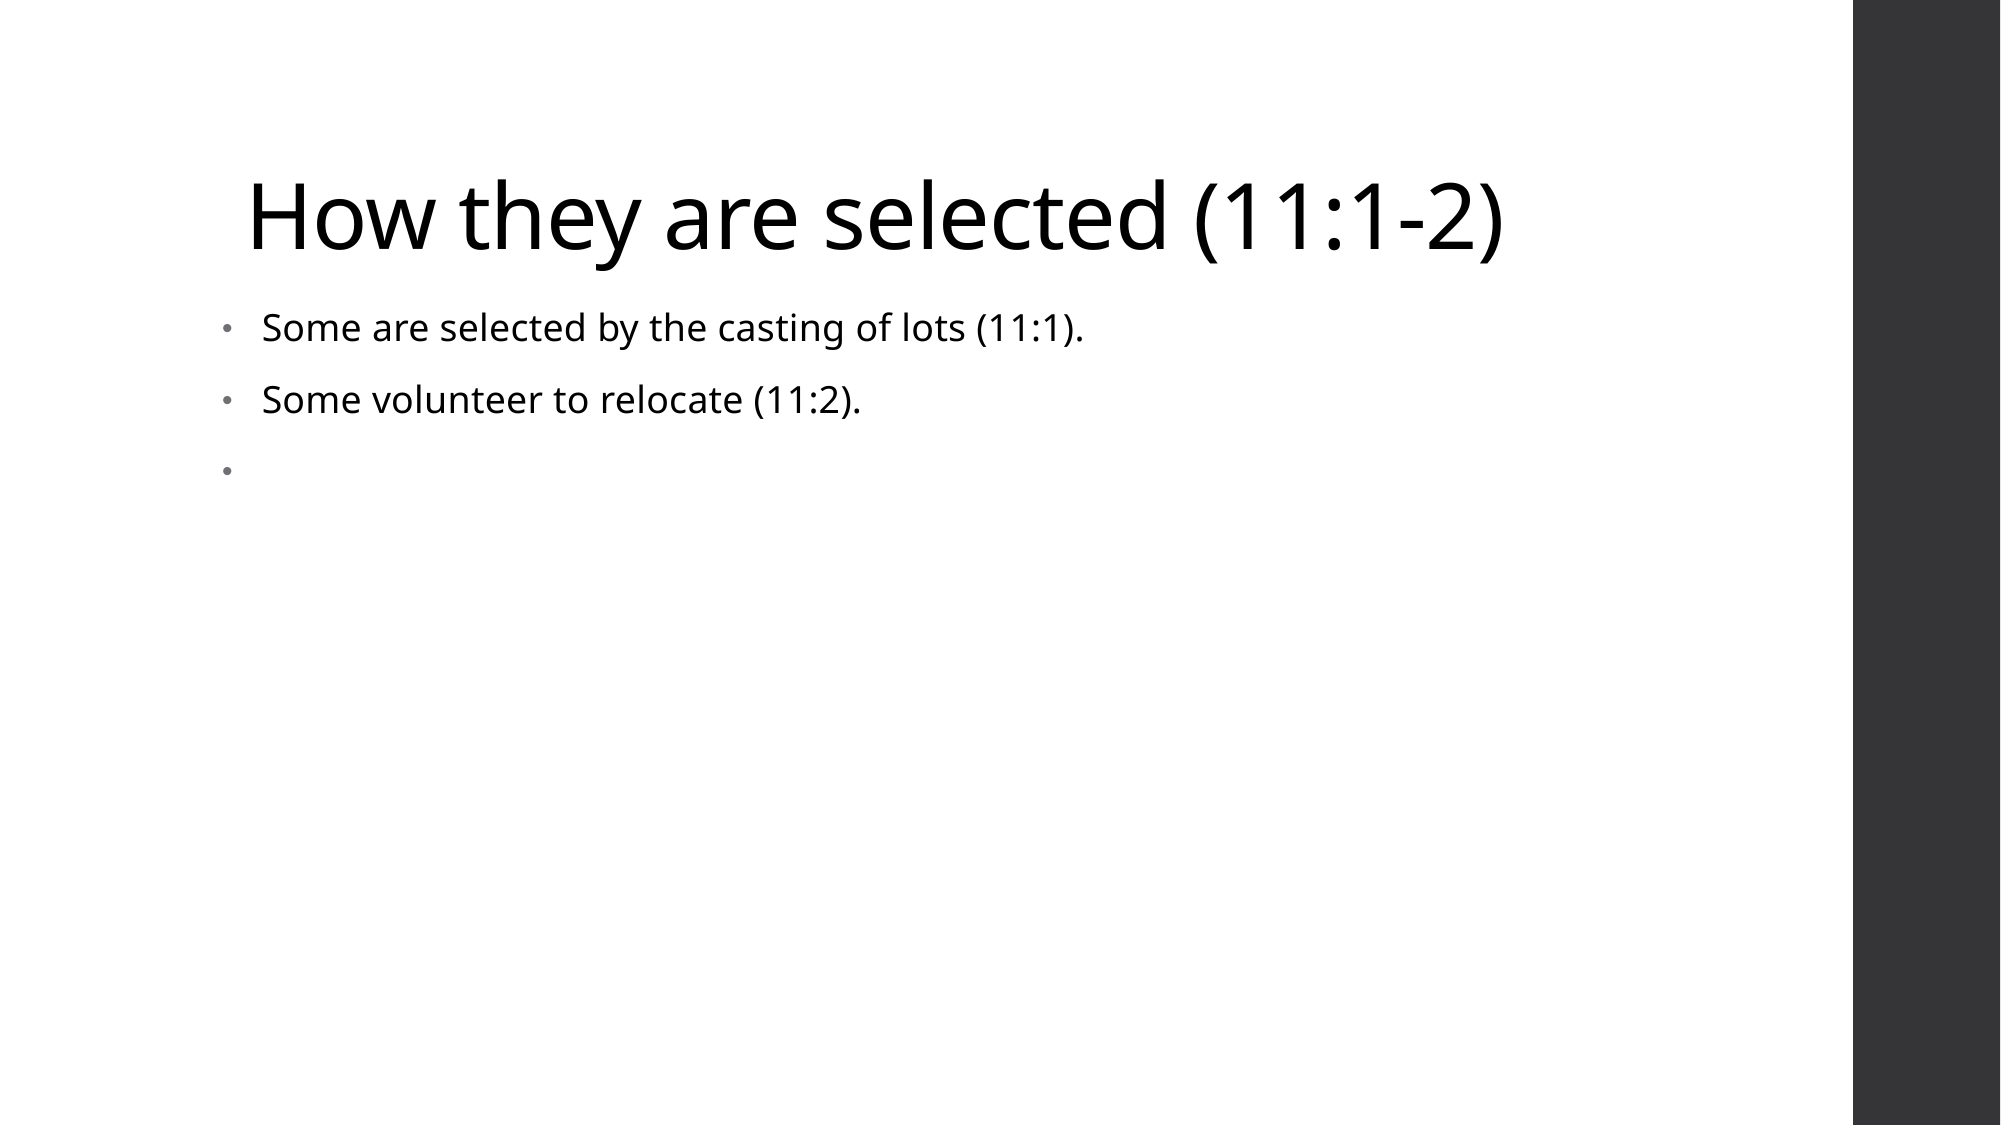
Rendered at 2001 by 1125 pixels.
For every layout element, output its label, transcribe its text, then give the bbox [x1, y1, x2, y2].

list Some are selected by the casting of lots (11:1). Some volunteer to relocate (11:2). [206, 299, 1617, 1014]
title How they are selected (11:1-2) [206, 60, 1797, 278]
